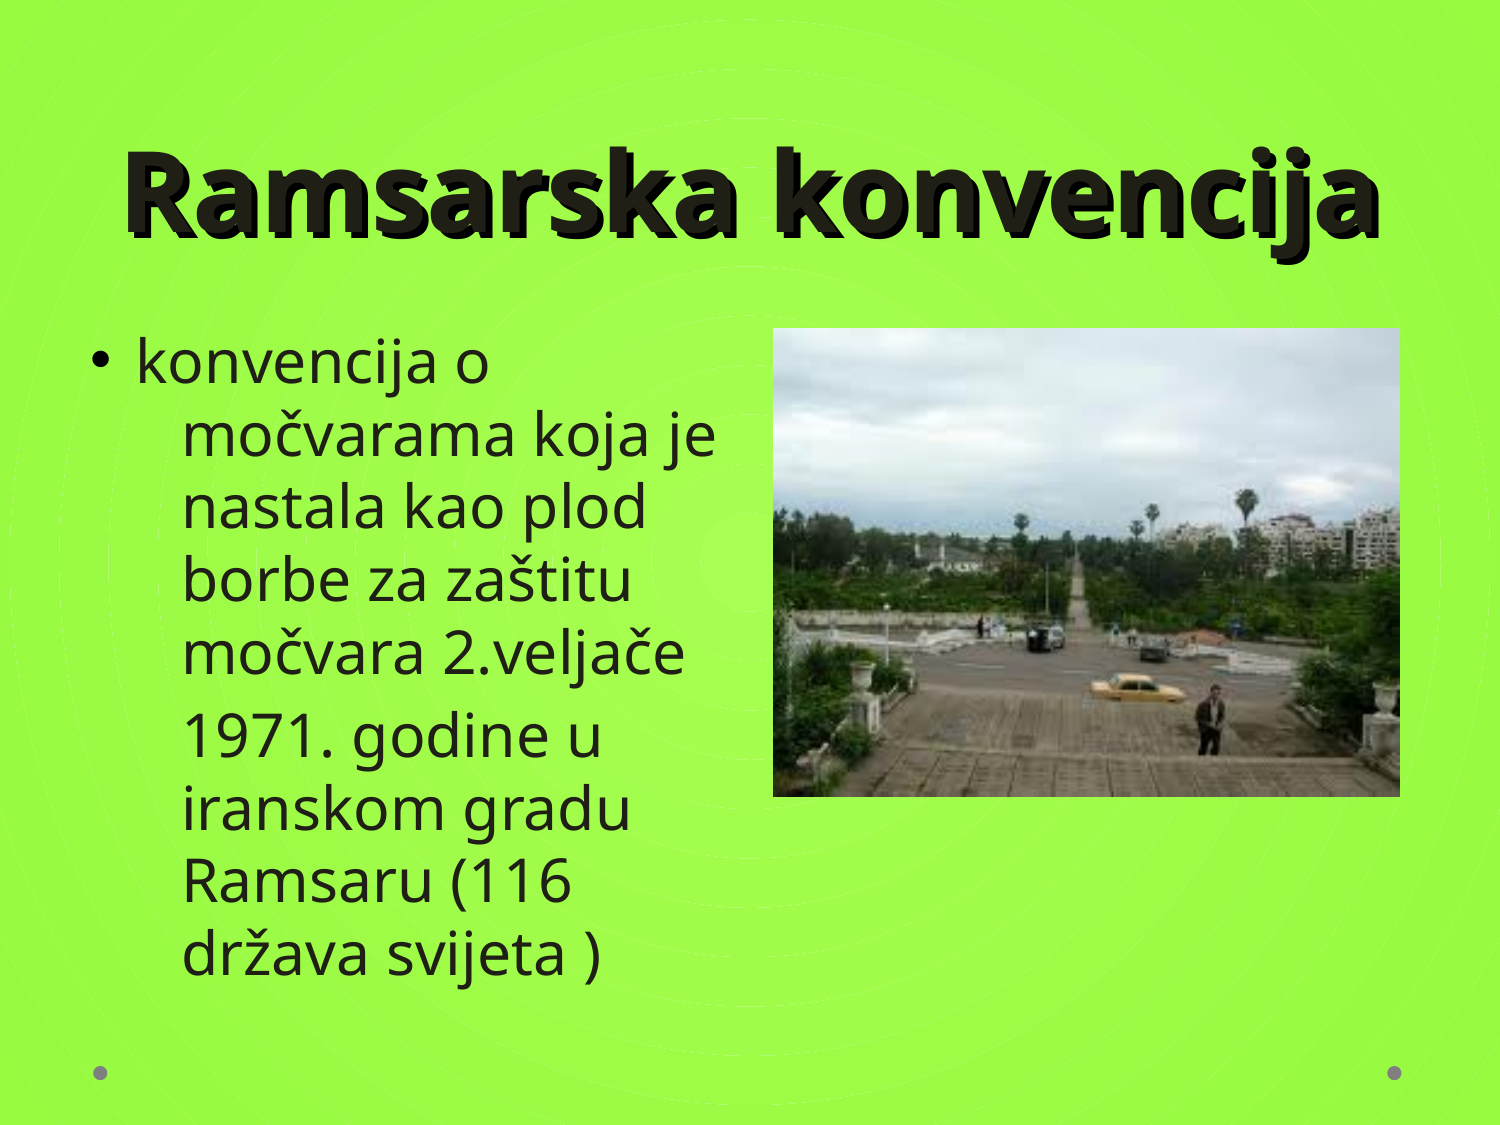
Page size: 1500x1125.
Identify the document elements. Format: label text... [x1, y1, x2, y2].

picture [773, 328, 1400, 797]
title Ramsarska konvencija [75, 0, 1426, 263]
list konvencija o močvarama koja je nastala kao plod borbe za zaštitu močvara 2. veljače 1971. godine u iranskom gradu Ramsaru (116 država svijeta ) [75, 314, 738, 1043]
